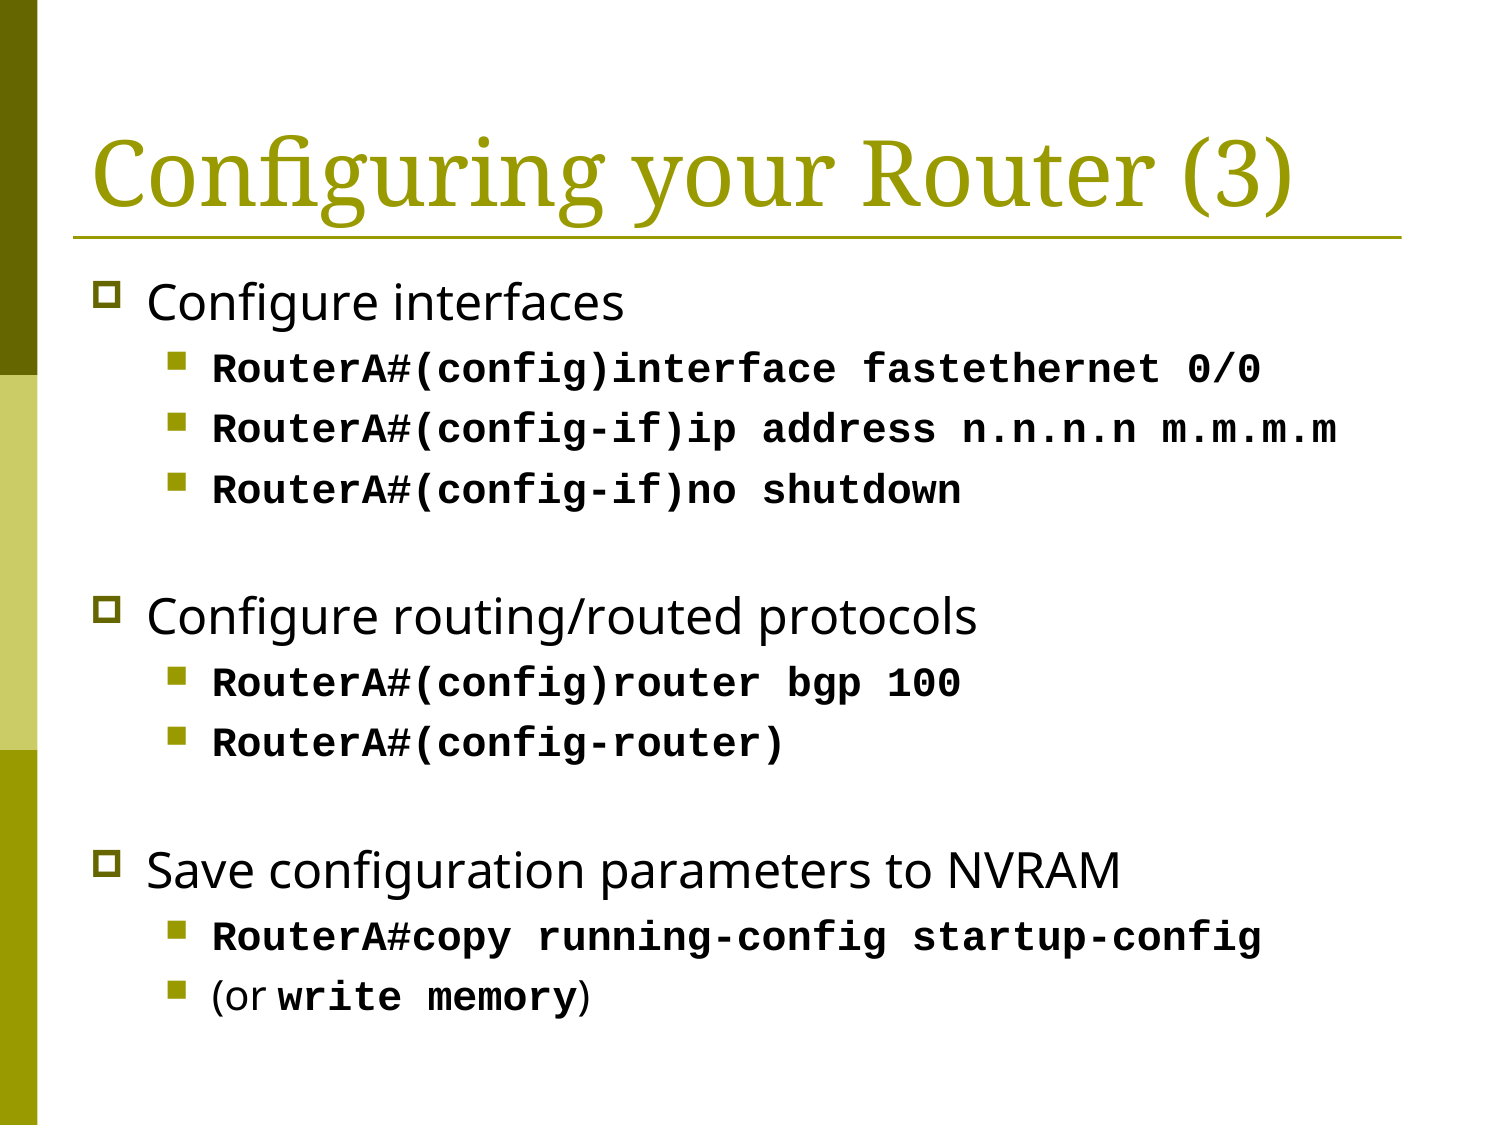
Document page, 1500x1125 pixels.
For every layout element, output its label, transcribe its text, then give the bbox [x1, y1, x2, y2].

list Configure interfaces RouterA#(config)interface fastethernet 0/0 RouterA#(config-if)ip address n.n.n.n m.m.m.m RouterA#(config-if)no shutdown Configure routing/routed protocols RouterA#(config)router bgp 100 RouterA#(config-router) Save configuration parameters to NVRAM RouterA#copy running-config startup-config (or write memory) [75, 262, 1426, 1088]
title Configuring your Router (3) [75, 45, 1426, 233]
